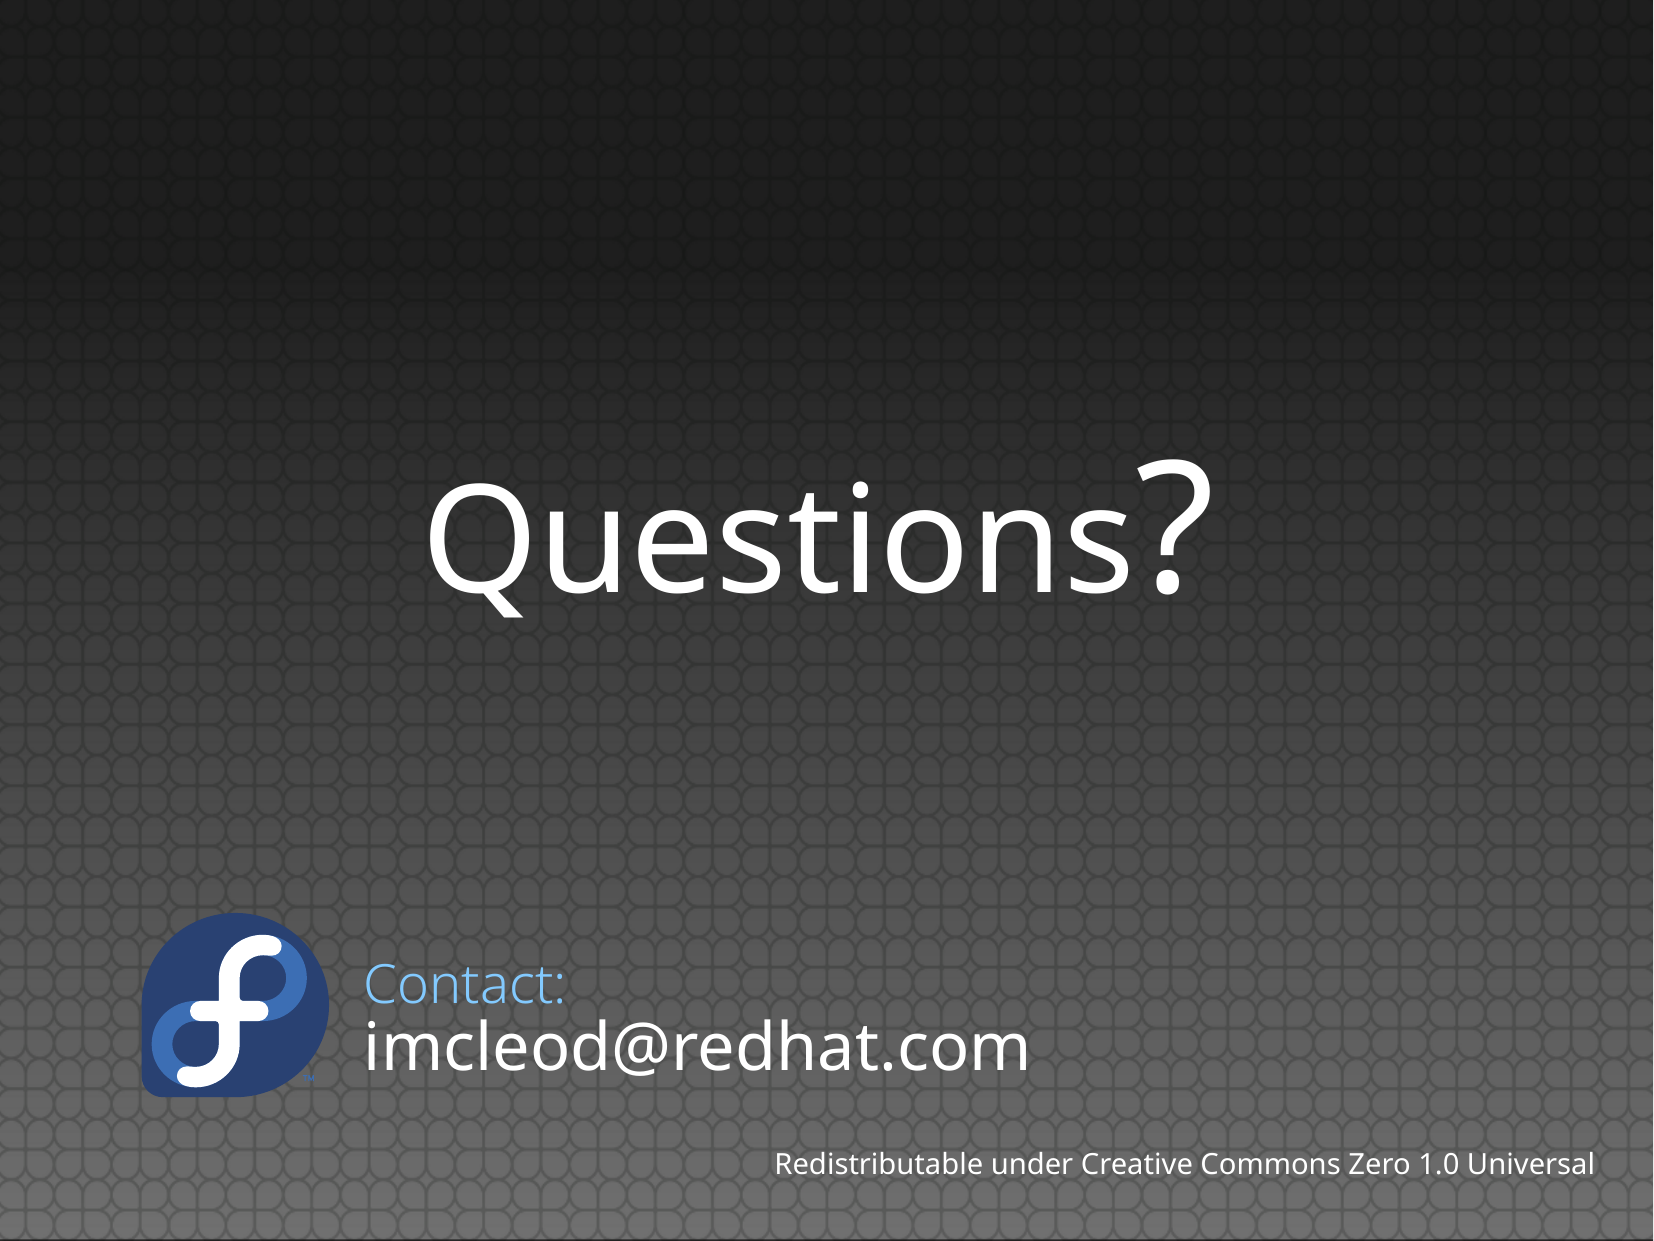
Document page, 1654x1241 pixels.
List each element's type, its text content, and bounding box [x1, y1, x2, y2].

text_box Contact: [349, 937, 703, 1014]
title Questions? [30, 418, 1606, 624]
text_box imcleod@redhat.com [349, 992, 1455, 1082]
picture [0, 0, 1654, 1241]
text_box Redistributable under Creative Commons Zero 1.0 Universal [52, 1135, 1611, 1219]
